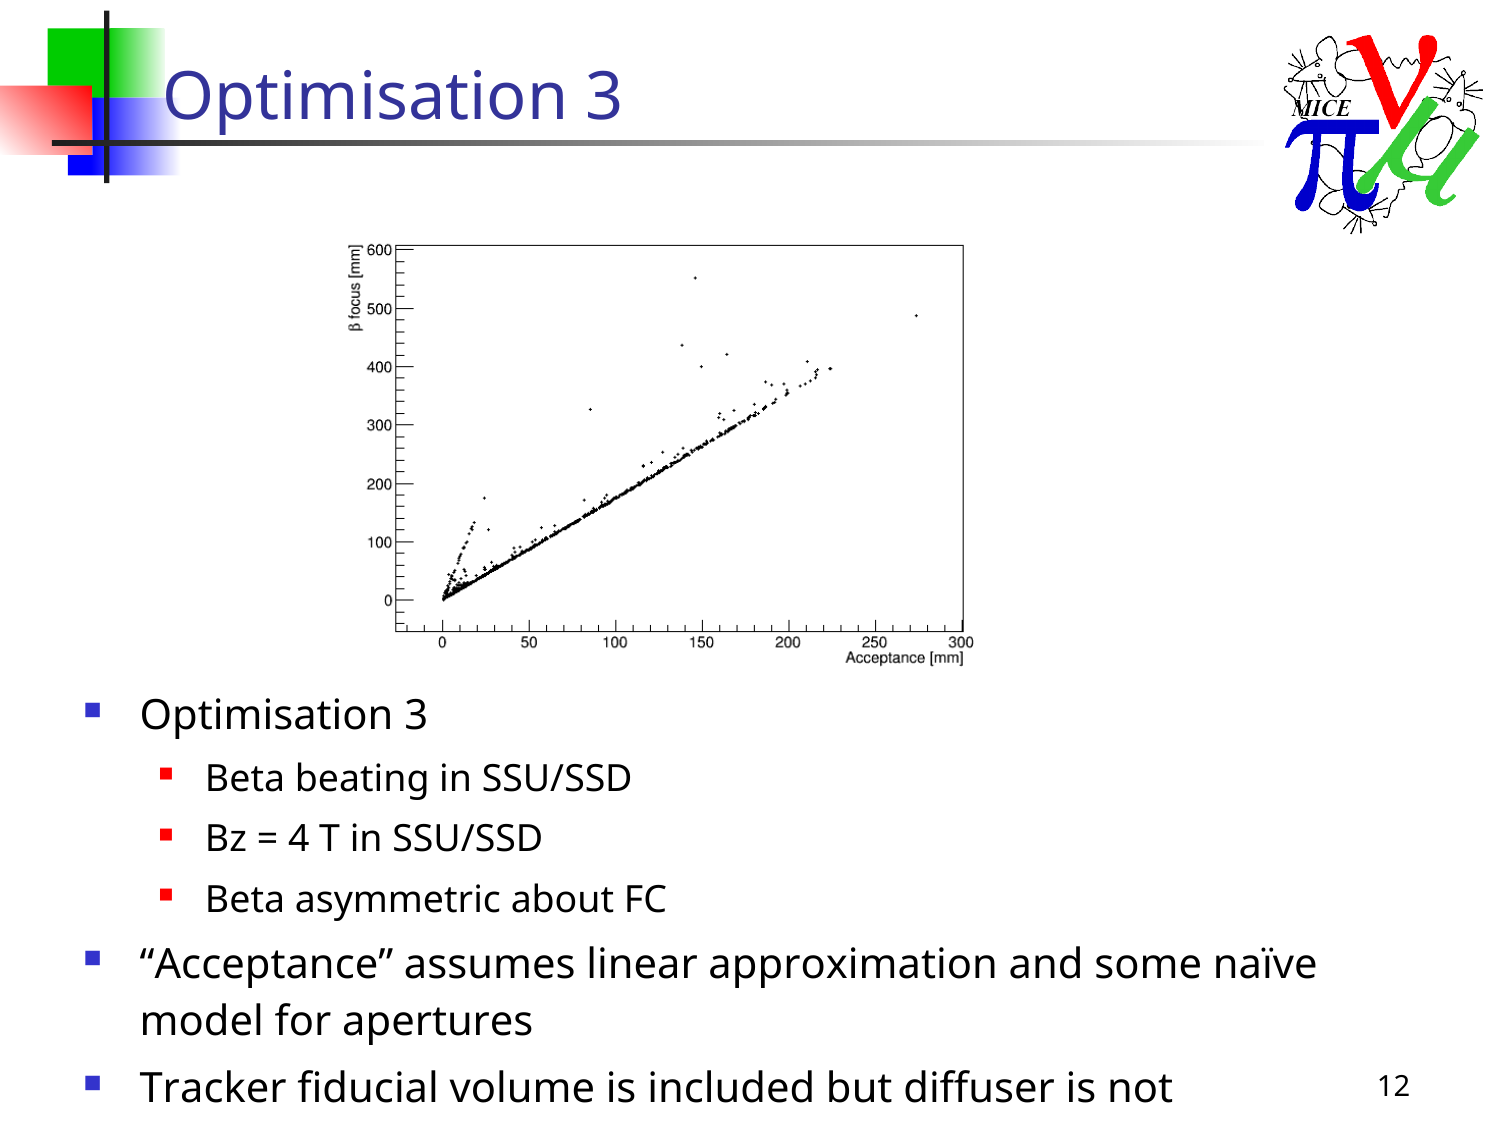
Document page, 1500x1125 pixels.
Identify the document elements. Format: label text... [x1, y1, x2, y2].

list Optimisation 3 Beta beating in SSU/SSD Bz = 4 T in SSU/SSD Beta asymmetric about FC “Acceptance” assumes linear approximation and some naïve model for apertures Tracker fiducial volume is included but diffuser is not [83, 685, 1447, 1062]
title Optimisation 3 [162, 0, 1441, 188]
picture [1264, 5, 1500, 251]
picture [325, 197, 1034, 680]
